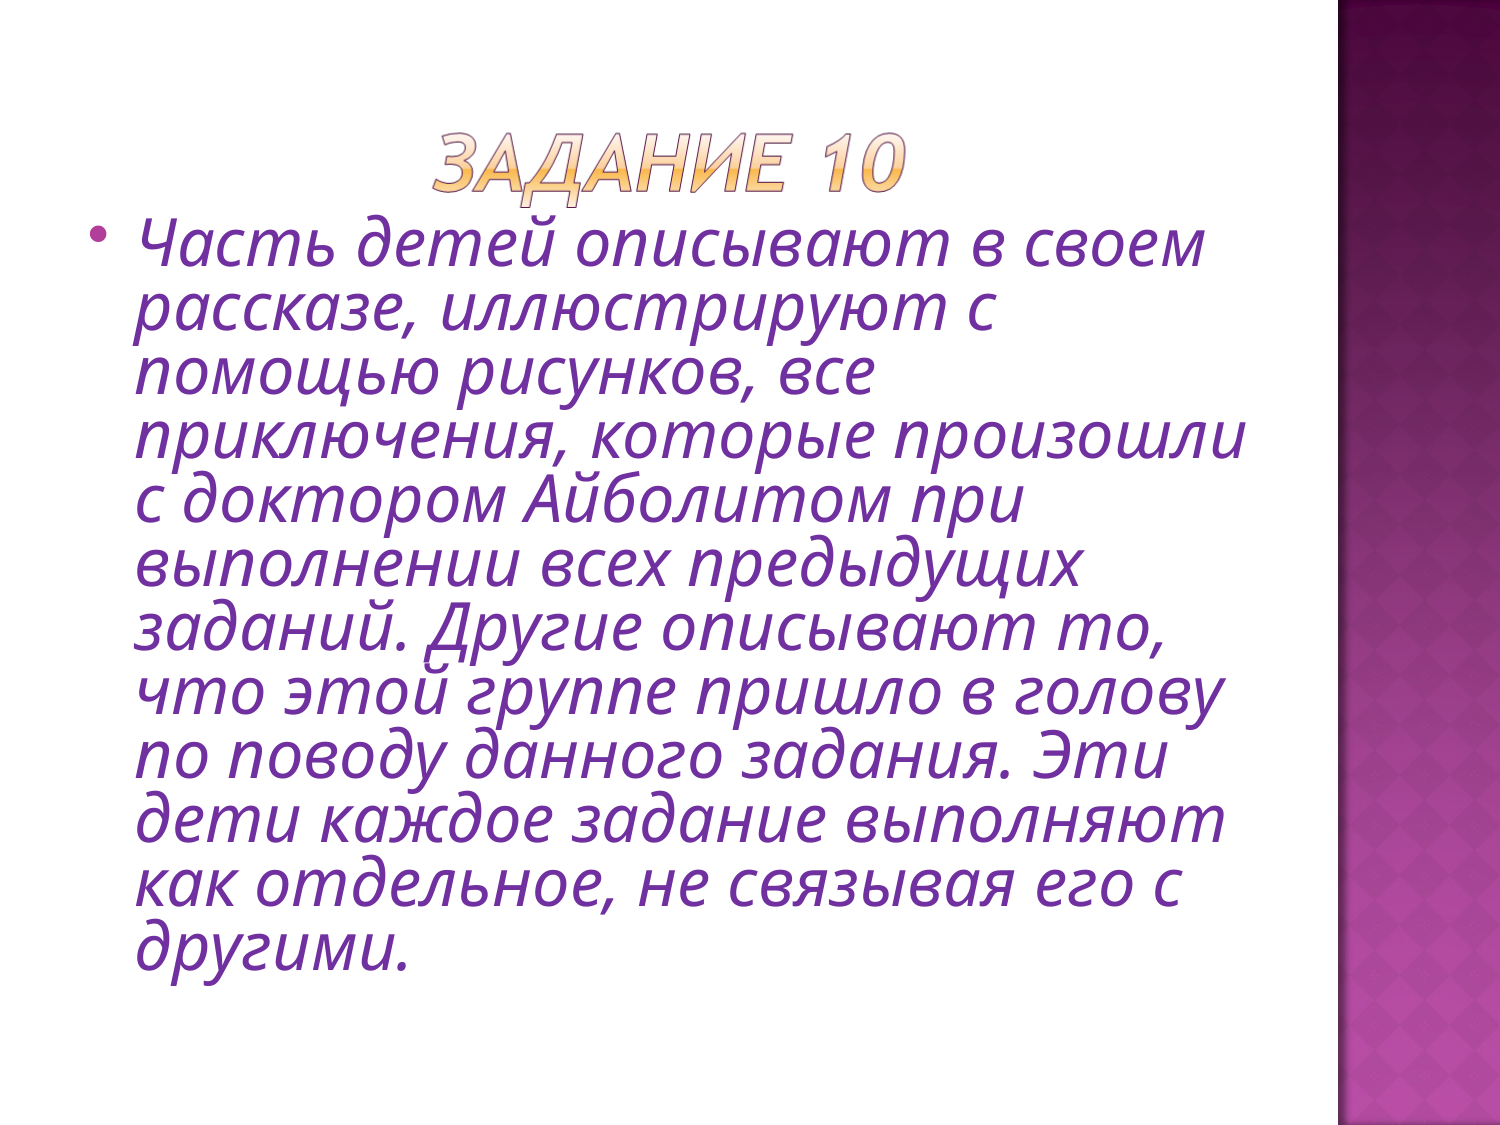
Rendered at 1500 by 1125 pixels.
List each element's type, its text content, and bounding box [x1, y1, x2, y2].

picture [1337, 0, 1500, 1125]
text_box Часть детей описывают в своем рассказе, иллюстрируют с помощью рисунков, все приключения, которые произошли с доктором Айболитом при выполнении всех предыдущих заданий. Другие описывают то, что этой группе пришло в голову по поводу данного задания. Эти дети каждое задание выполняют как отдельное, не связывая его с другими. [74, 208, 1300, 1006]
picture [73, 52, 1265, 210]
